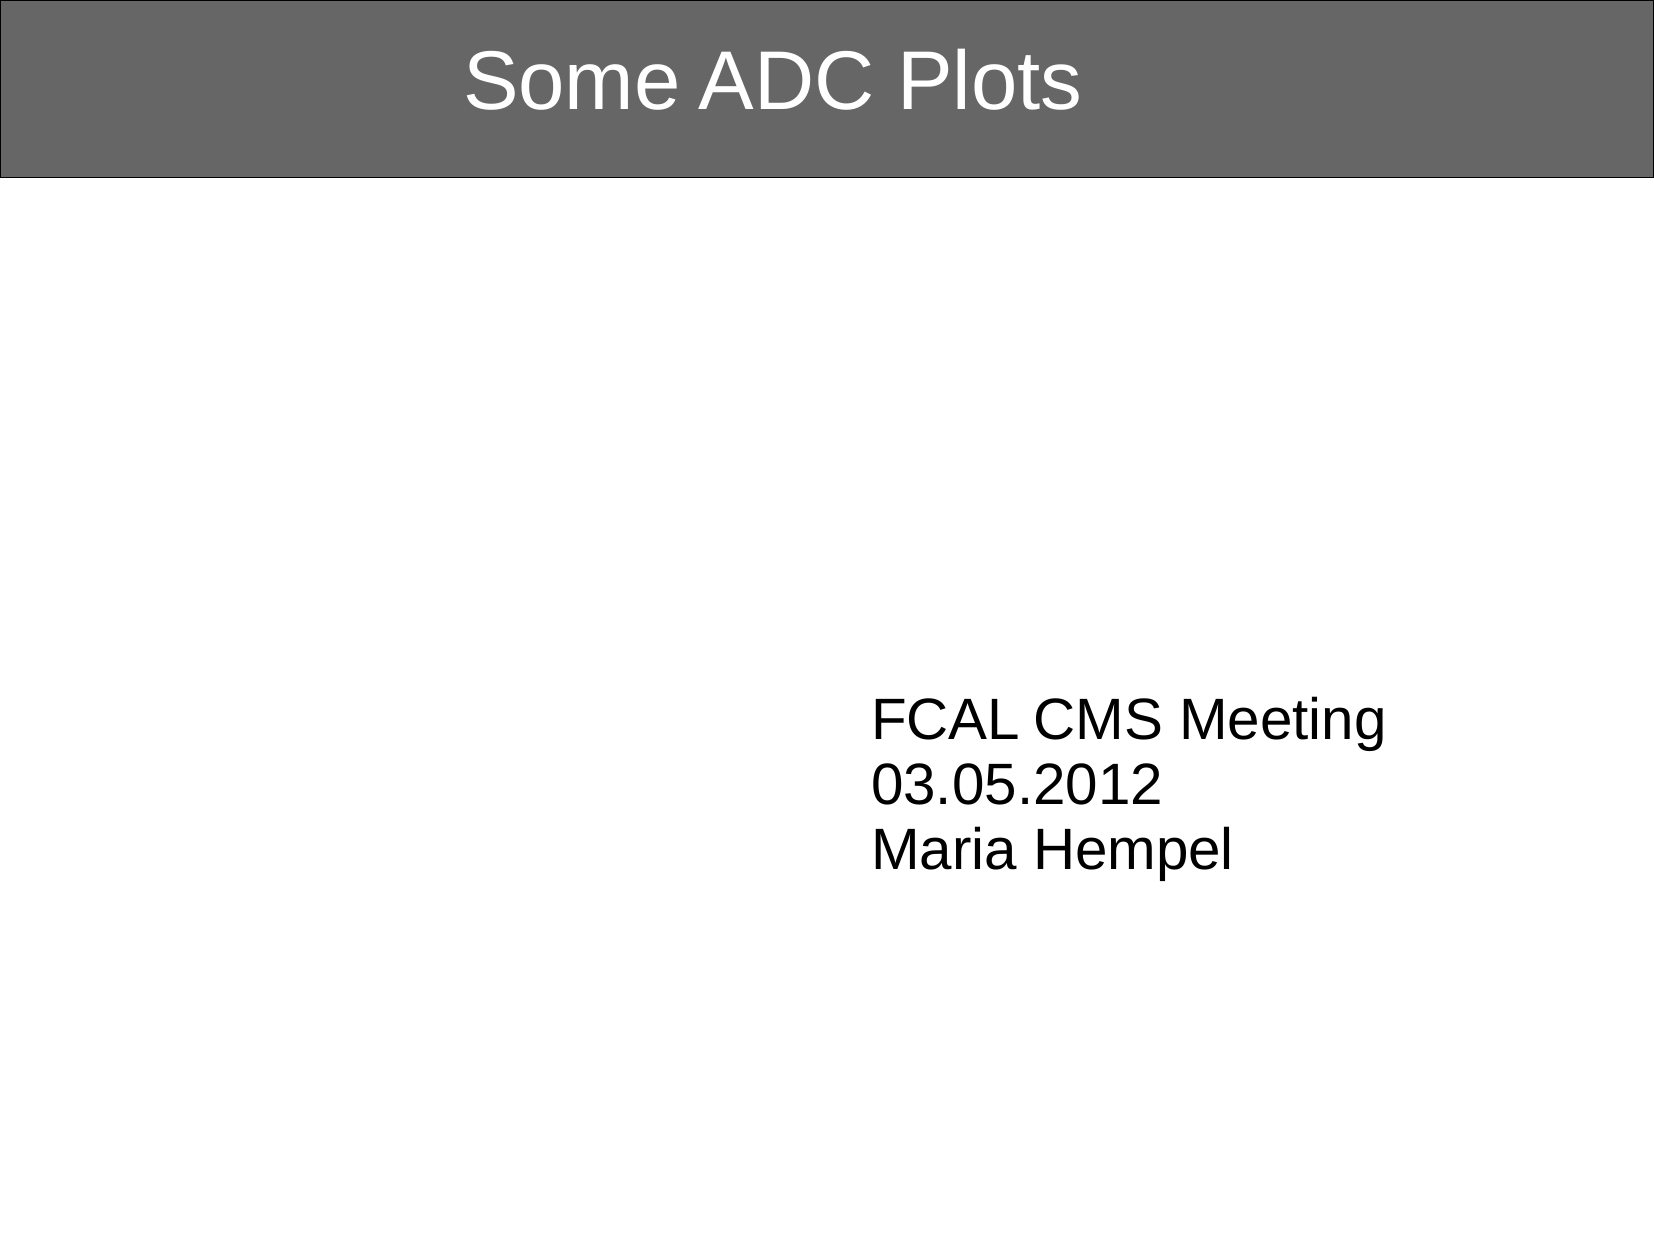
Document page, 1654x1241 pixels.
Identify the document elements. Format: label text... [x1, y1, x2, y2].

text_box Some ADC Plots [20, 26, 1526, 135]
text_box FCAL CMS Meeting 03.05.2012 Maria Hempel [856, 679, 1654, 890]
